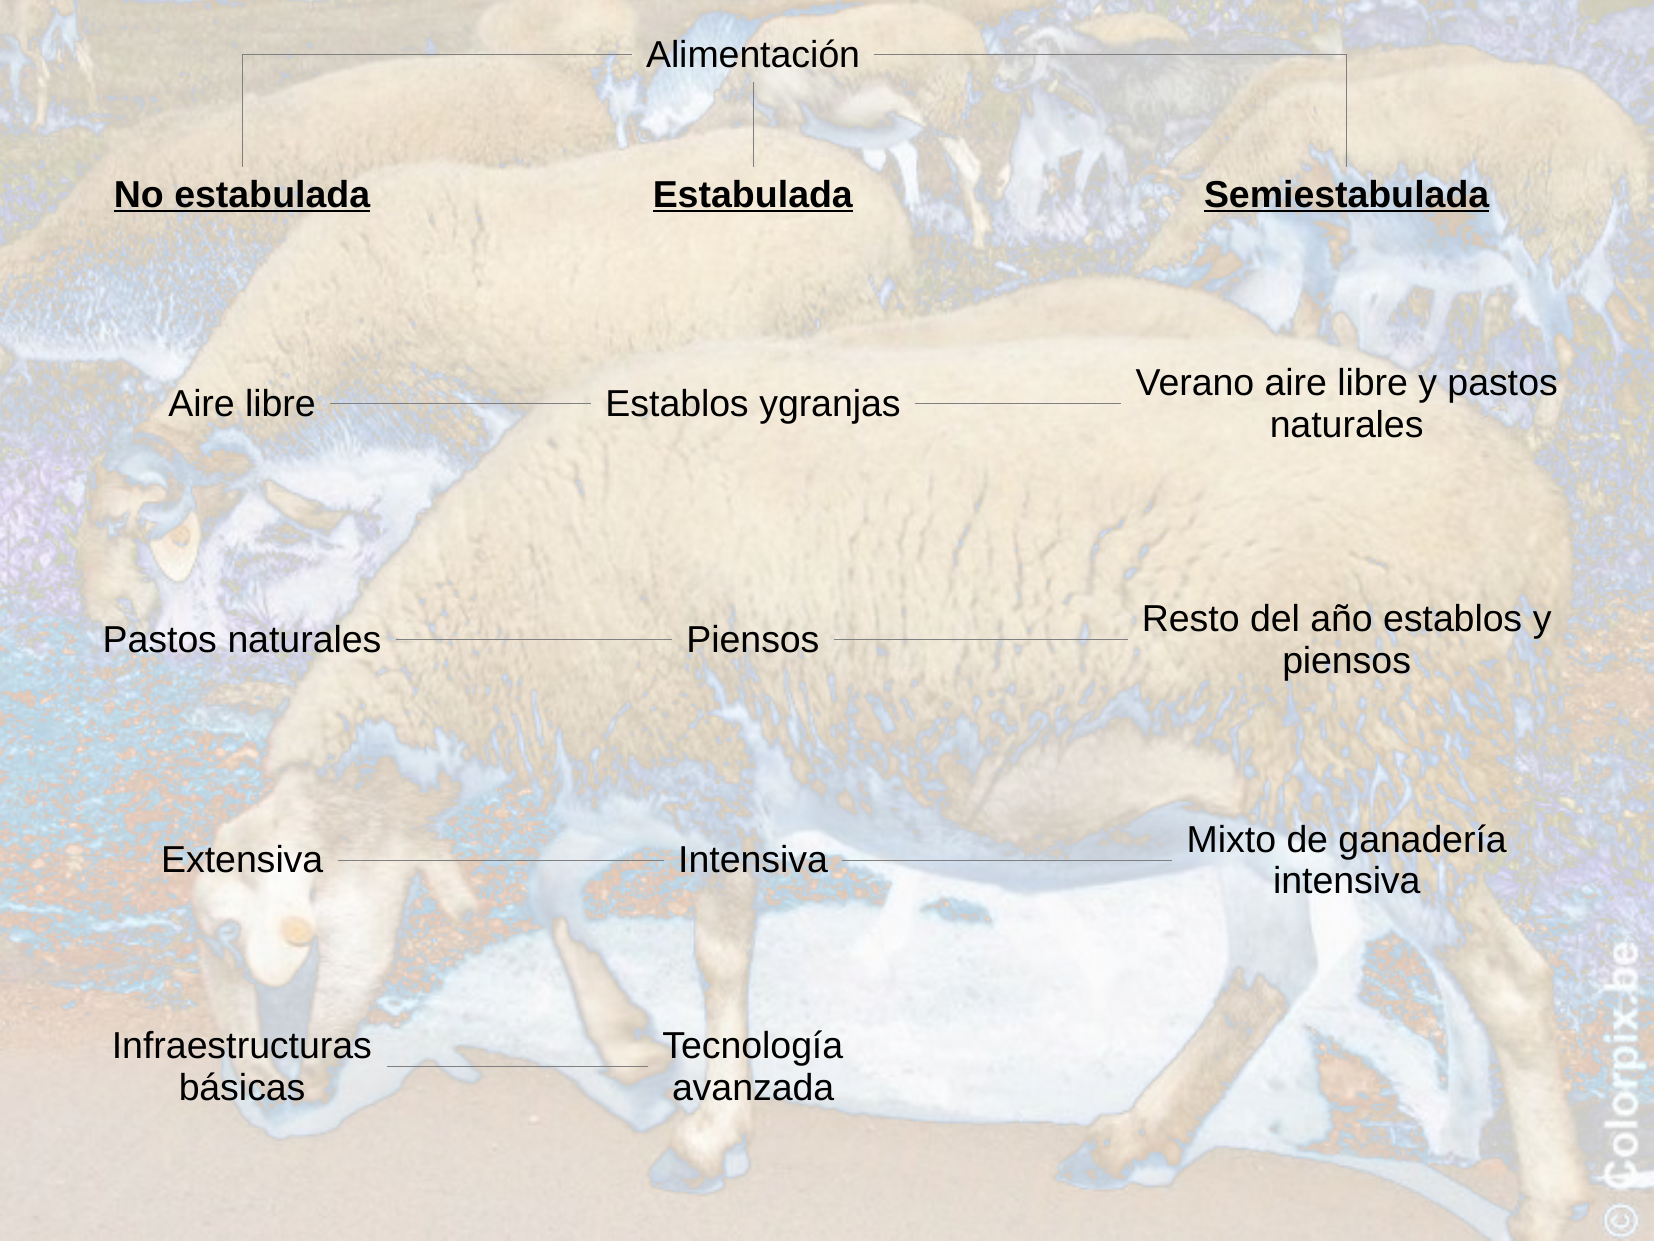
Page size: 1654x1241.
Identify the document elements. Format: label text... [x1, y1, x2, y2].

text_box Establos ygranjas [590, 375, 916, 433]
text_box Estabulada [638, 166, 868, 224]
text_box Semiestabulada [1189, 166, 1505, 224]
text_box Pastos naturales [87, 611, 397, 669]
text_box Resto del año establos y piensos [1127, 590, 1567, 690]
text_box Tecnología avanzada [647, 1017, 859, 1117]
text_box Verano aire libre y pastos naturales [1120, 354, 1573, 454]
text_box Aire libre [153, 375, 331, 433]
text_box Alimentación [631, 25, 875, 83]
text_box Infraestructuras básicas [97, 1017, 388, 1117]
picture [0, 0, 1654, 1241]
text_box Mixto de ganadería intensiva [1171, 810, 1522, 910]
text_box Piensos [671, 611, 835, 669]
text_box Extensiva [146, 831, 339, 889]
text_box Intensiva [663, 831, 843, 889]
text_box No estabulada [99, 166, 386, 224]
